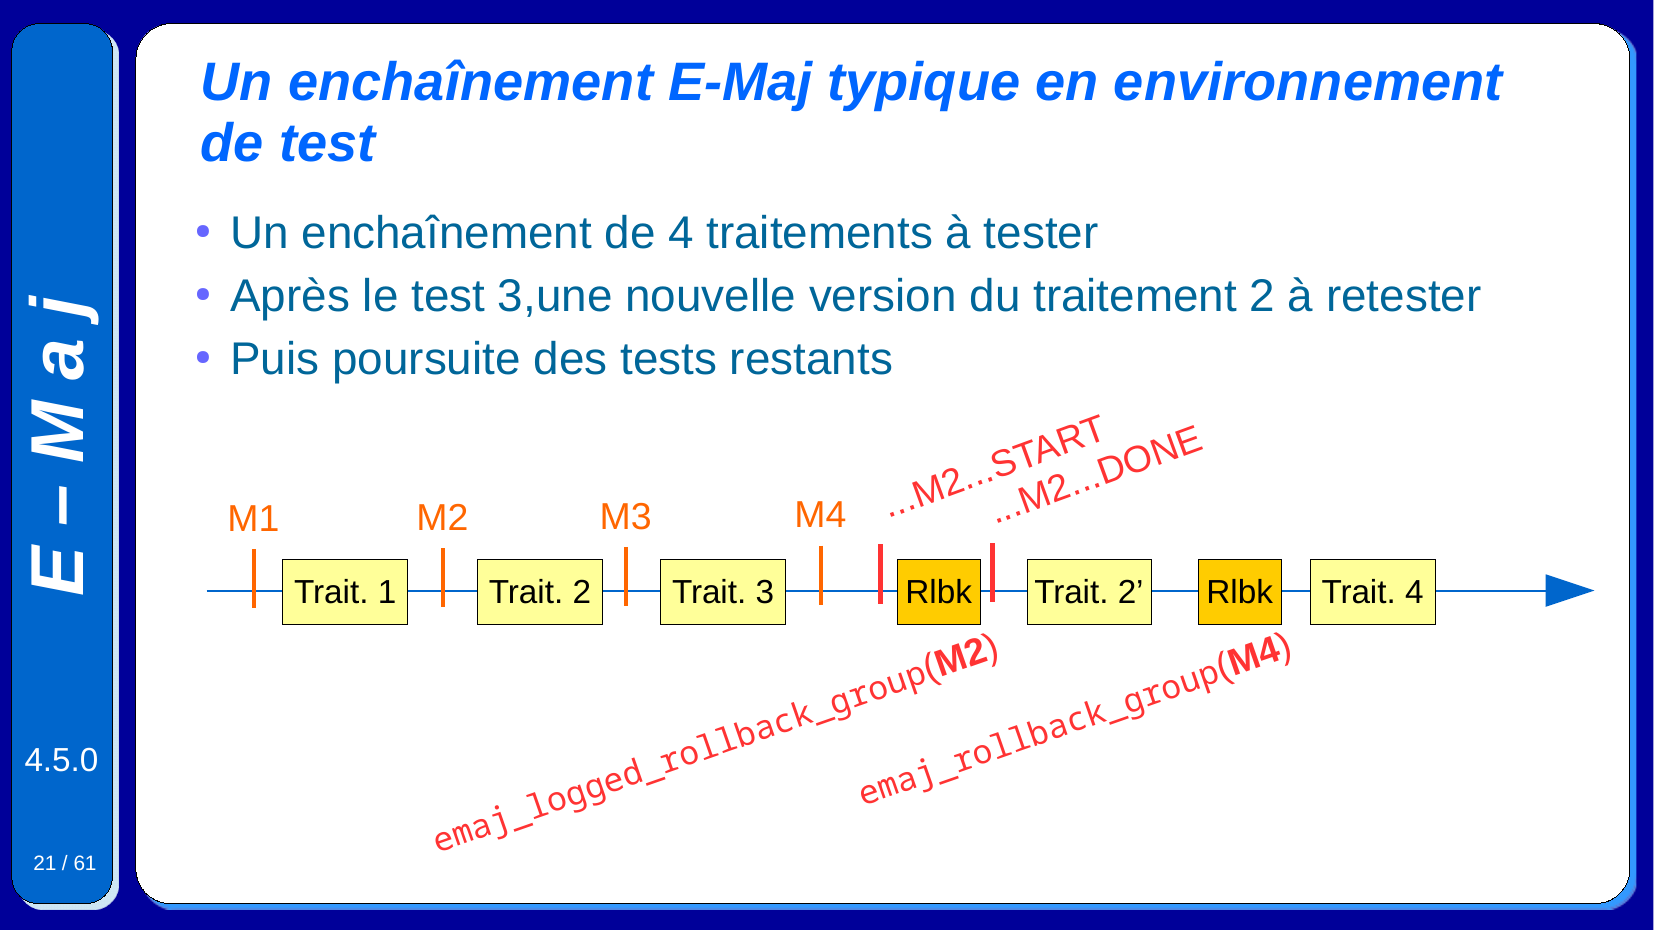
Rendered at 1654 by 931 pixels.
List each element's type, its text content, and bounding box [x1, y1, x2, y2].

text_box ...M2...DONE [967, 404, 1225, 545]
text_box Rlbk [897, 559, 981, 625]
text_box emaj_rollback_group(M4) [834, 609, 1318, 837]
text_box M2 [401, 488, 484, 546]
text_box emaj_logged_rollback_group(M2) [409, 610, 1025, 884]
title Un enchaînement E-Maj typique en environnement de test [200, 34, 1575, 191]
text_box Trait. 3 [660, 559, 786, 625]
list Un enchaînement de 4 traitements à tester Après le test 3,une nouvelle version du traitement 2 à retester Puis poursuite des tests restants [177, 206, 1587, 385]
text_box Trait. 4 [1310, 559, 1436, 625]
text_box M1 [212, 490, 295, 547]
text_box Rlbk [1198, 559, 1282, 625]
text_box Trait. 2 [477, 559, 603, 625]
text_box M3 [584, 487, 667, 545]
text_box ...M2...START [860, 394, 1123, 539]
text_box Trait. 2’ [1027, 559, 1152, 625]
text_box M4 [779, 486, 862, 544]
text_box Trait. 1 [282, 559, 408, 625]
